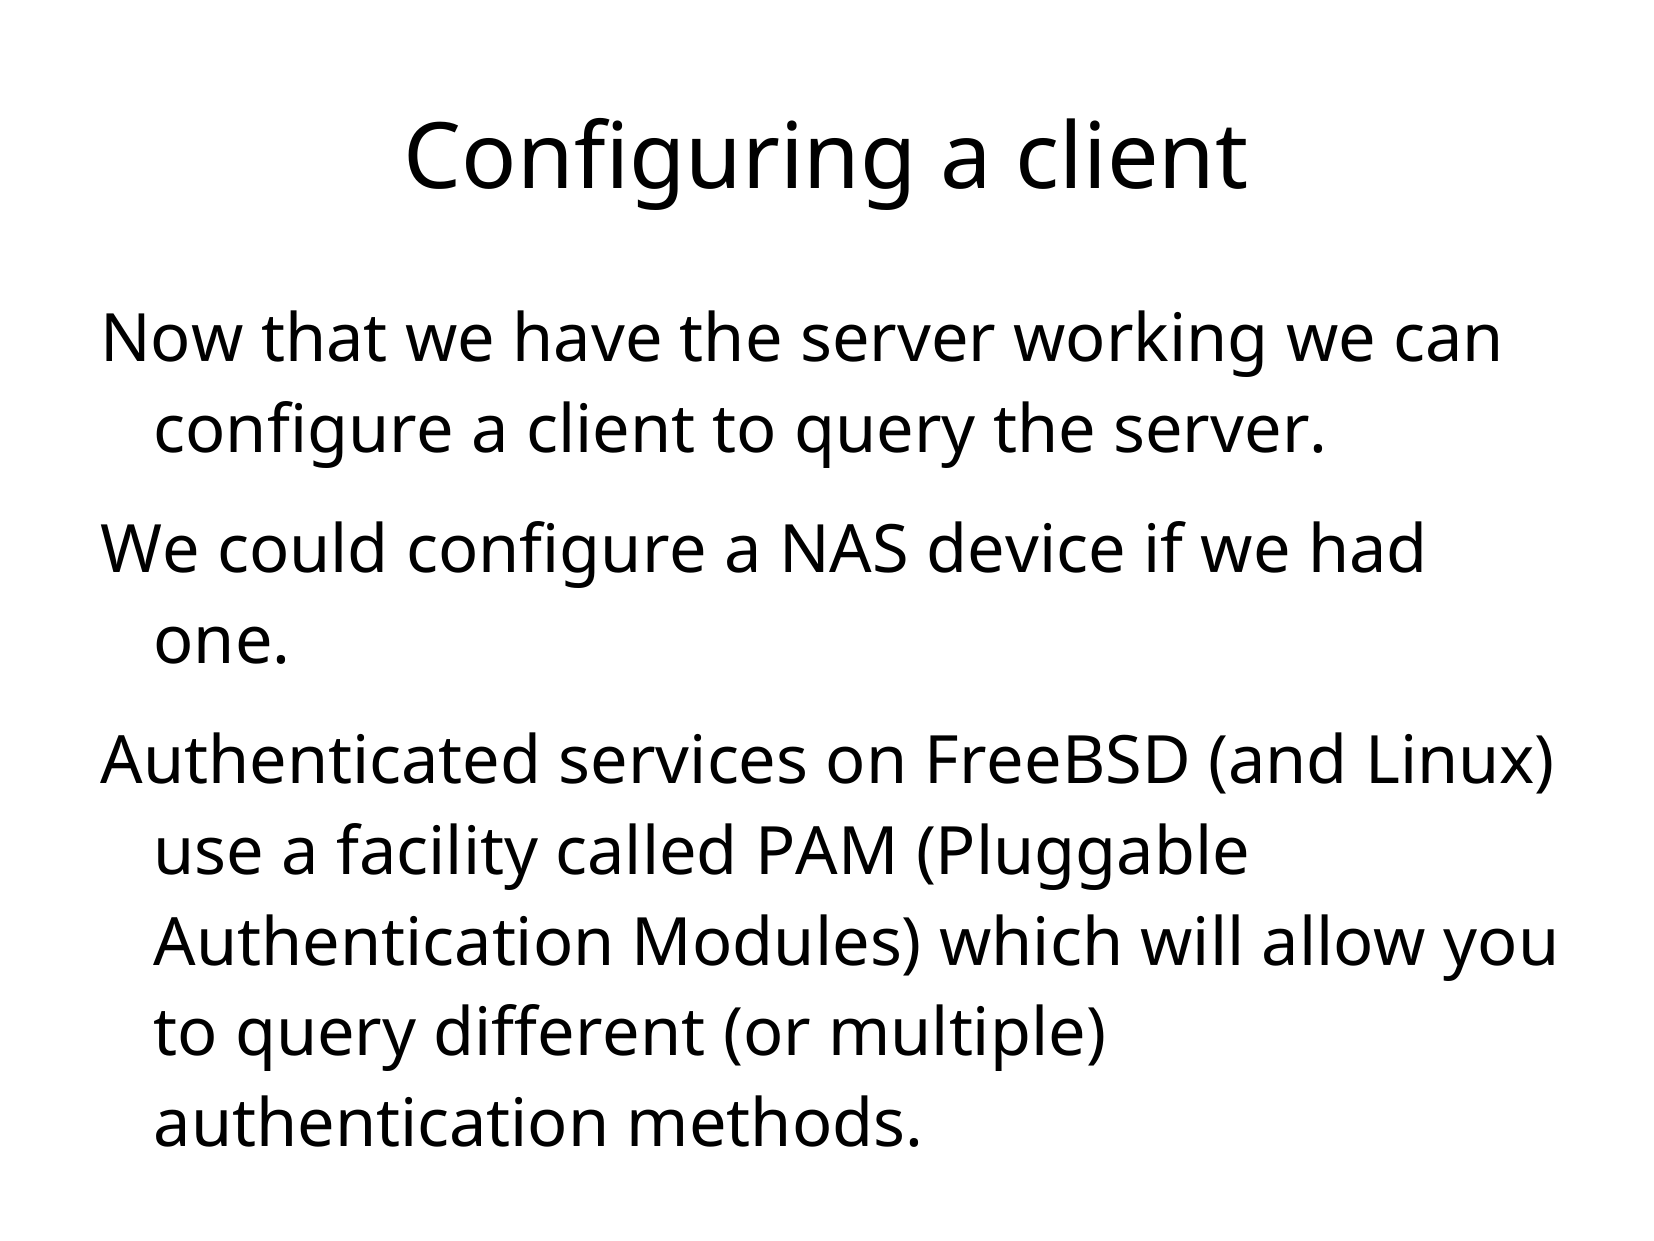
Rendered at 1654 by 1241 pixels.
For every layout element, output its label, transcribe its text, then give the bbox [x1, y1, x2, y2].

title Configuring a client [82, 49, 1571, 257]
list Now that we have the server working we can configure a client to query the server. We could configure a NAS device if we had one. Authenticated services on FreeBSD (and Linux) use a facility called PAM (Pluggable Authentication Modules) which will allow you to query different (or multiple) authentication methods. [82, 290, 1571, 1109]
